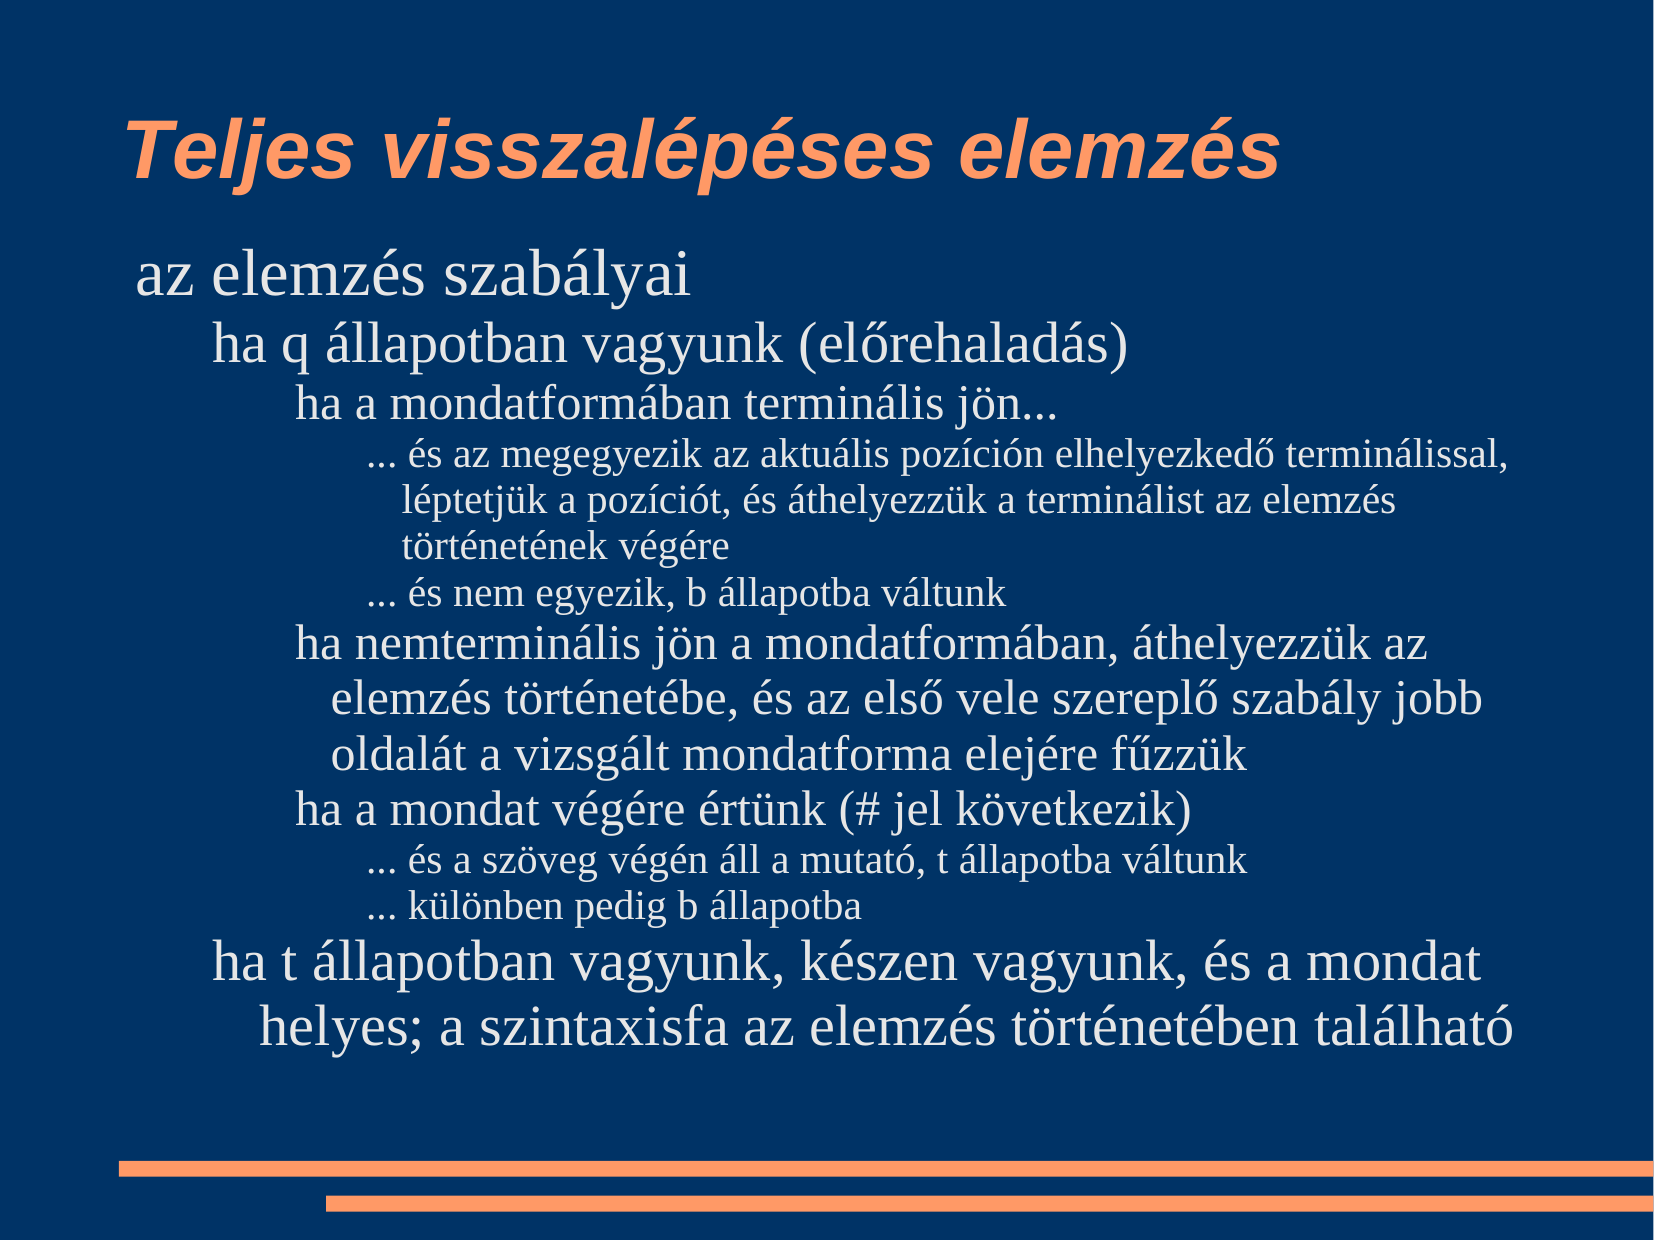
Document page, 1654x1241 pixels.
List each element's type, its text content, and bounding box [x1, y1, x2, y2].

list az elemzés szabályai ha q állapotban vagyunk (előrehaladás) ha a mondatformában terminális jön... ... és az megegyezik az aktuális pozíción elhelyezkedő terminálissal, léptetjük a pozíciót, és áthelyezzük a terminálist az elemzés történetének végére ... és nem egyezik, b állapotba váltunk ha nemterminális jön a mondatformában, áthelyezzük az elemzés történetébe, és az első vele szereplő szabály jobb oldalát a vizsgált mondatforma elejére fűzzük ha a mondat végére értünk (# jel következik) ... és a szöveg végén áll a mutató, t állapotba váltunk ... különben pedig b állapotba ha t állapotban vagyunk, készen vagyunk, és a mondat helyes; a szintaxisfa az elemzés történetében található [118, 236, 1558, 1134]
title Teljes visszalépéses elemzés [121, 46, 1534, 236]
